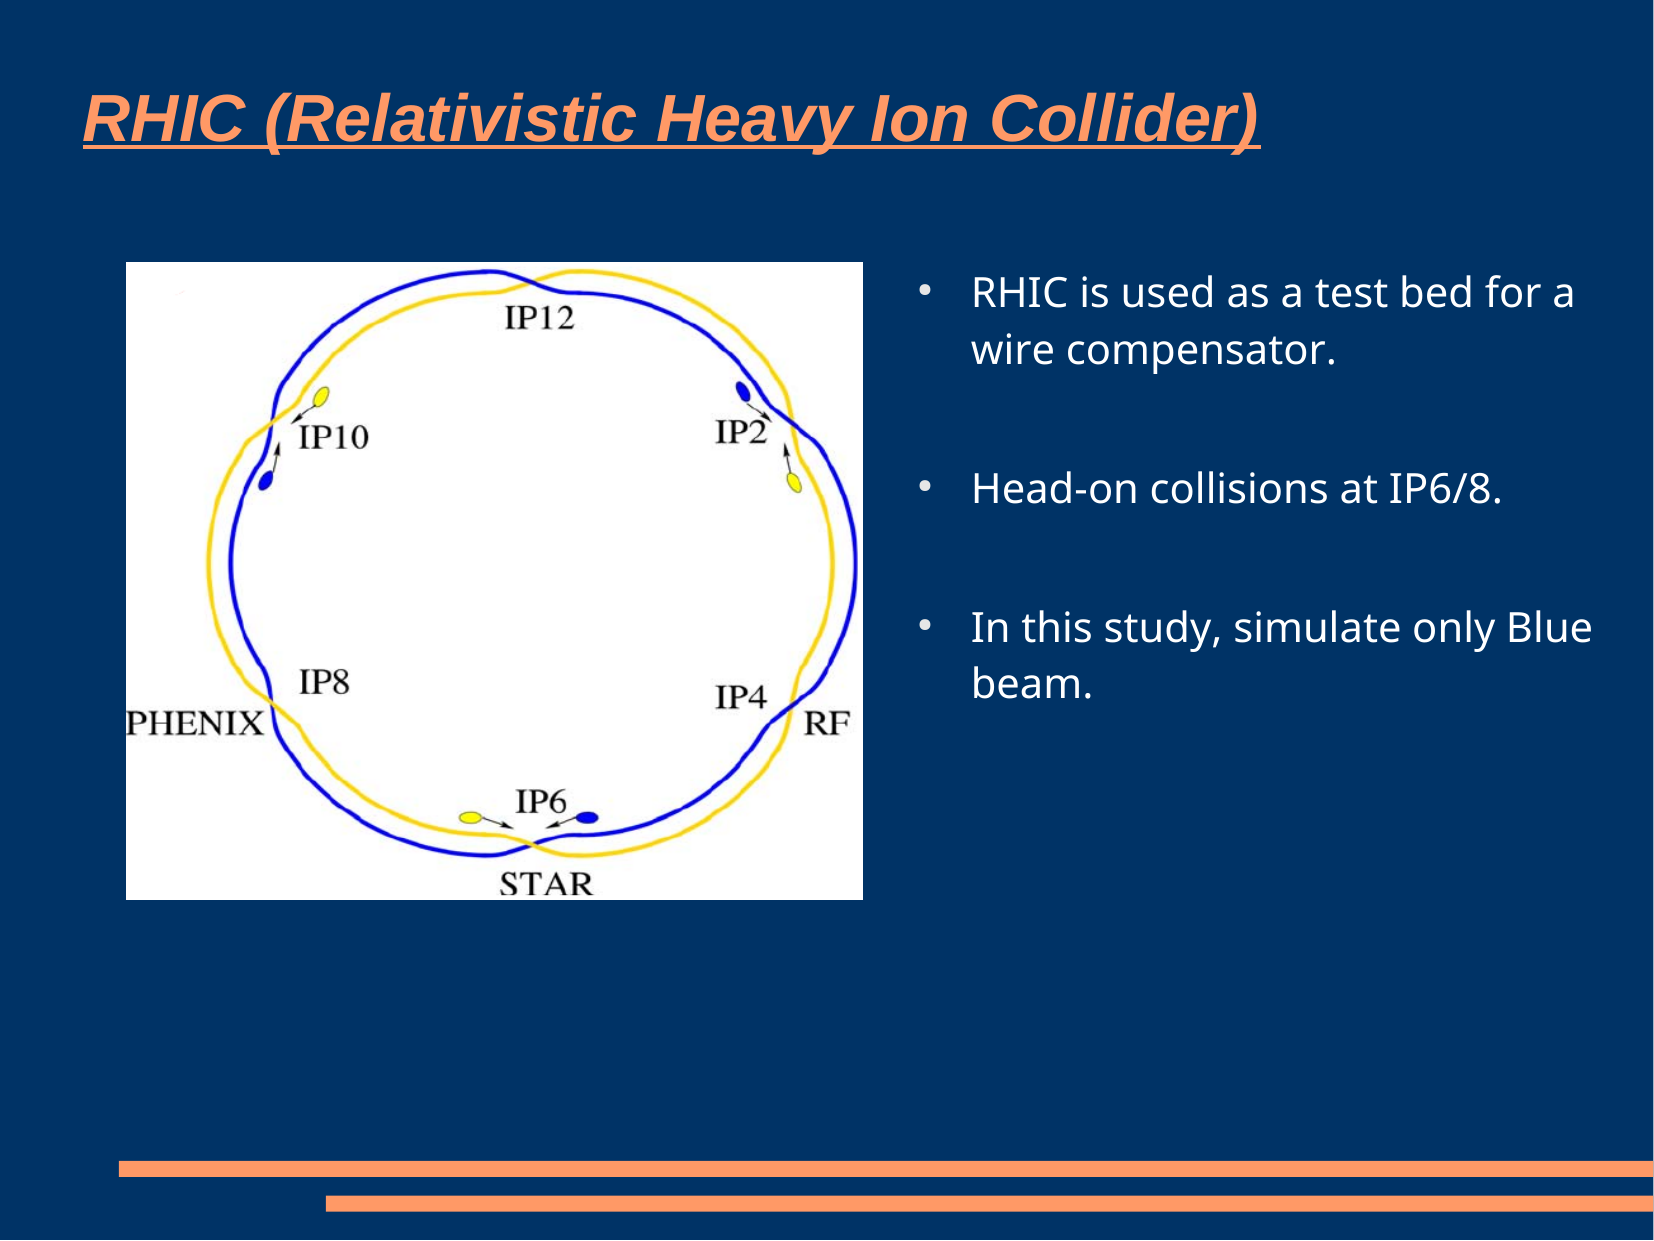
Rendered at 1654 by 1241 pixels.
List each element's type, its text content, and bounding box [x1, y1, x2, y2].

picture [126, 262, 863, 901]
title RHIC (Relativistic Heavy Ion Collider) [82, 49, 1571, 188]
list RHIC is used as a test bed for a wire compensator. Head-on collisions at IP6/8. In this study, simulate only Blue beam. [900, 262, 1613, 721]
